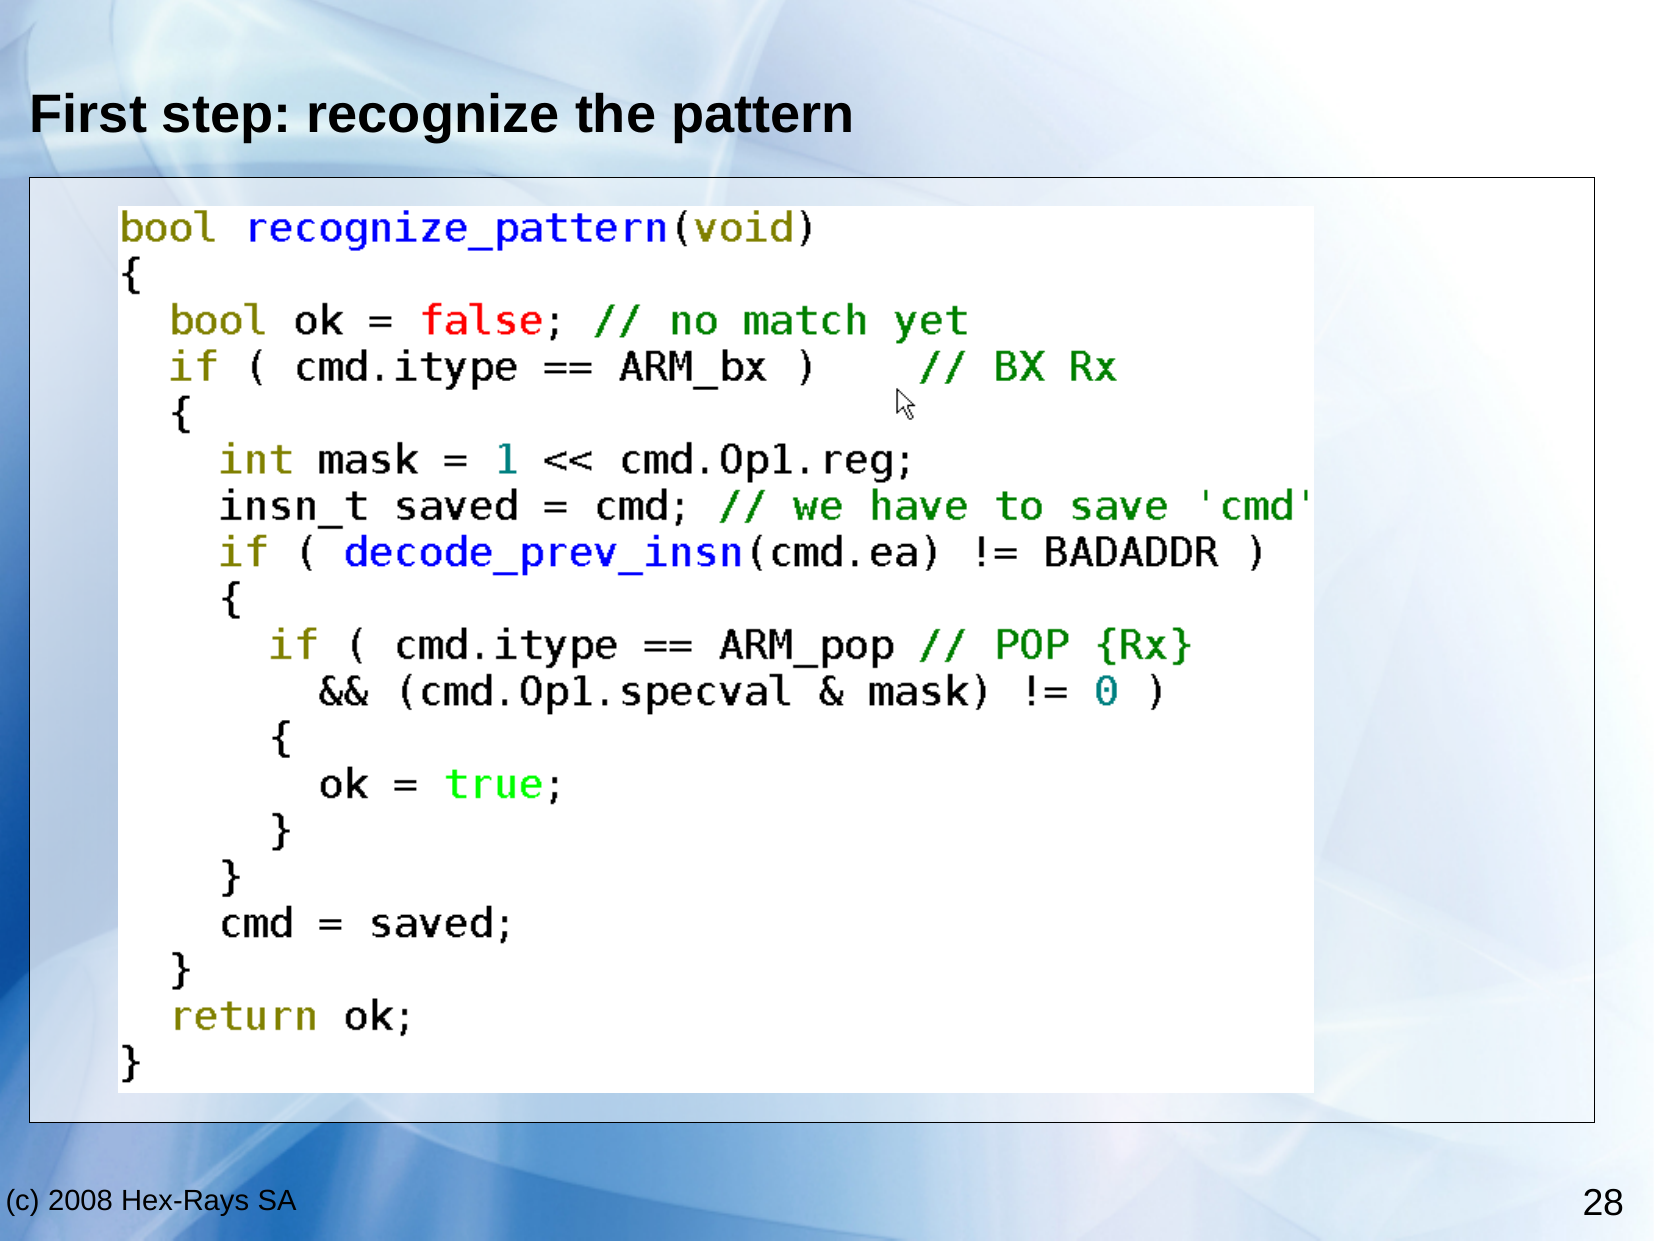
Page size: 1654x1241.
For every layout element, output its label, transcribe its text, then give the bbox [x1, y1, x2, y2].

title First step: recognize the pattern [29, 49, 1506, 178]
picture [0, 0, 1654, 1241]
